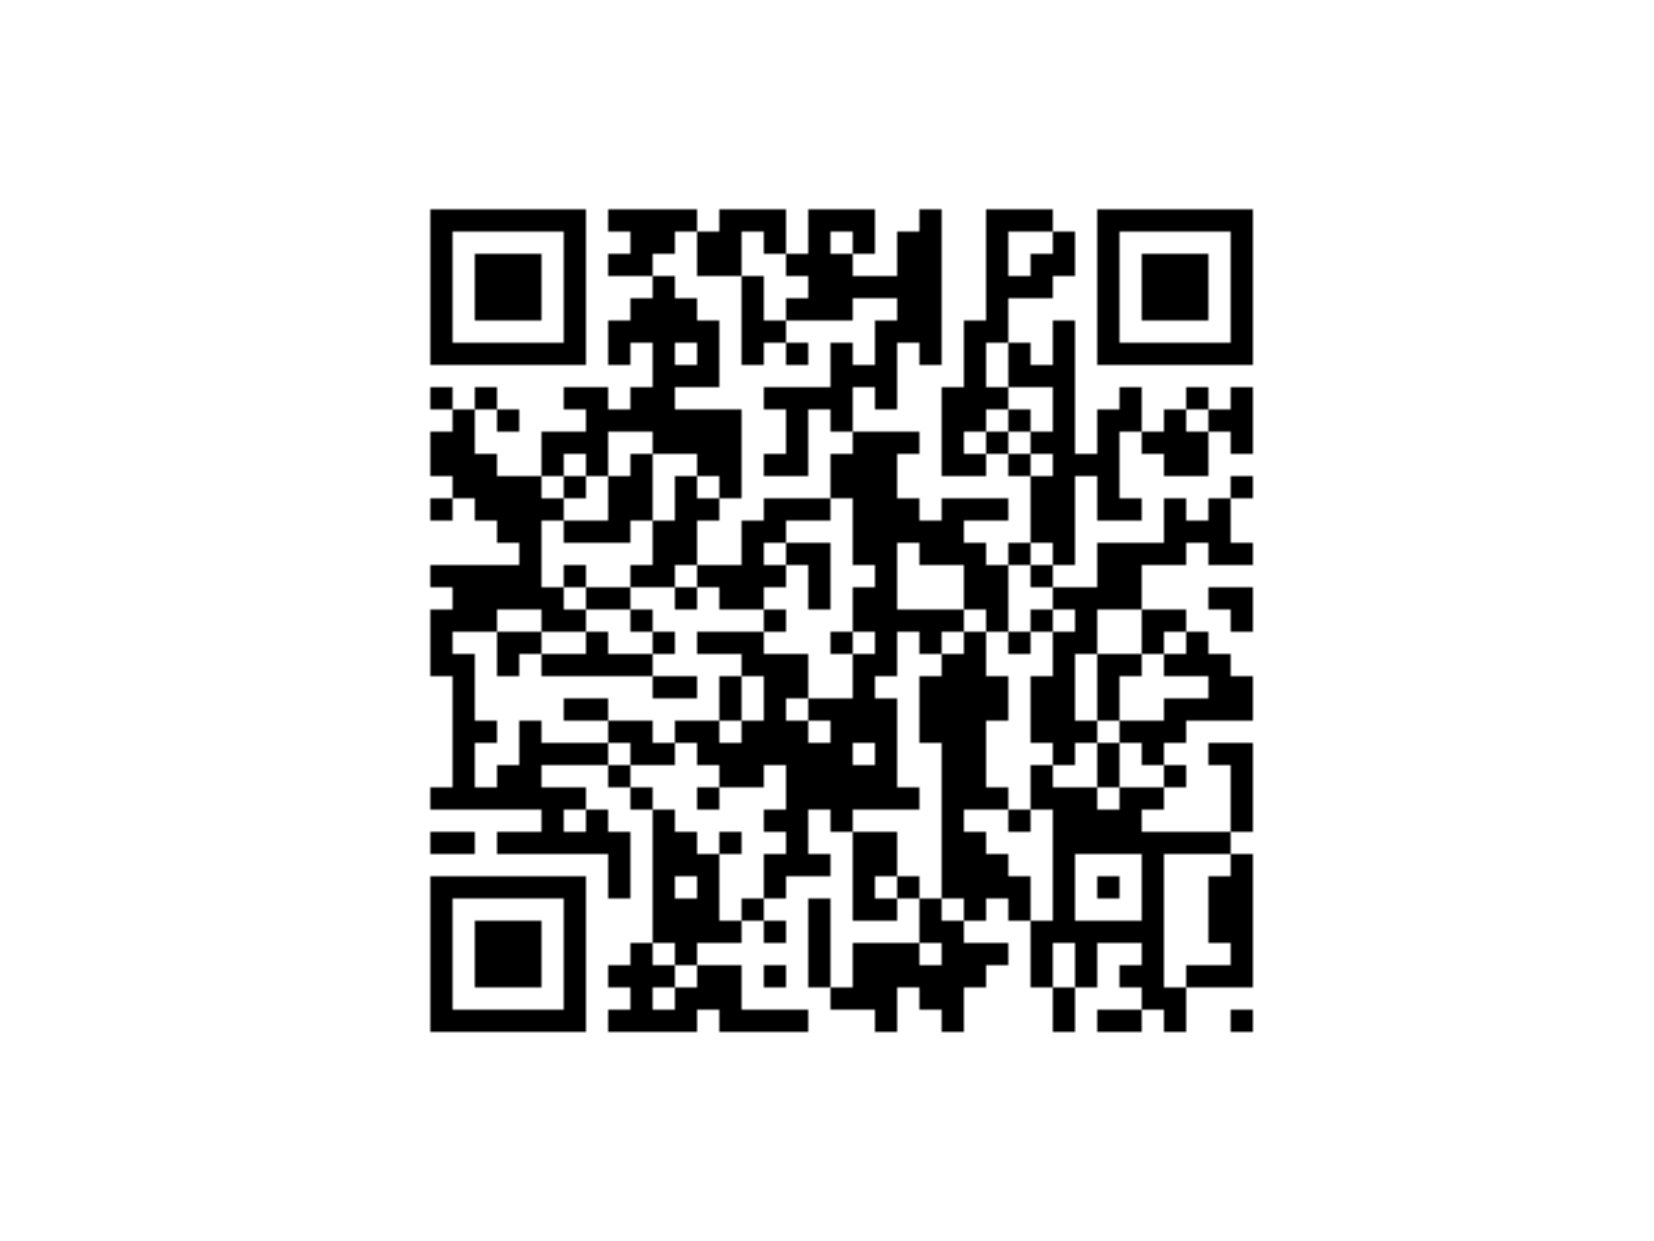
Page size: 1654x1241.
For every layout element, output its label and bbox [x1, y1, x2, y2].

picture [409, 188, 1276, 1055]
